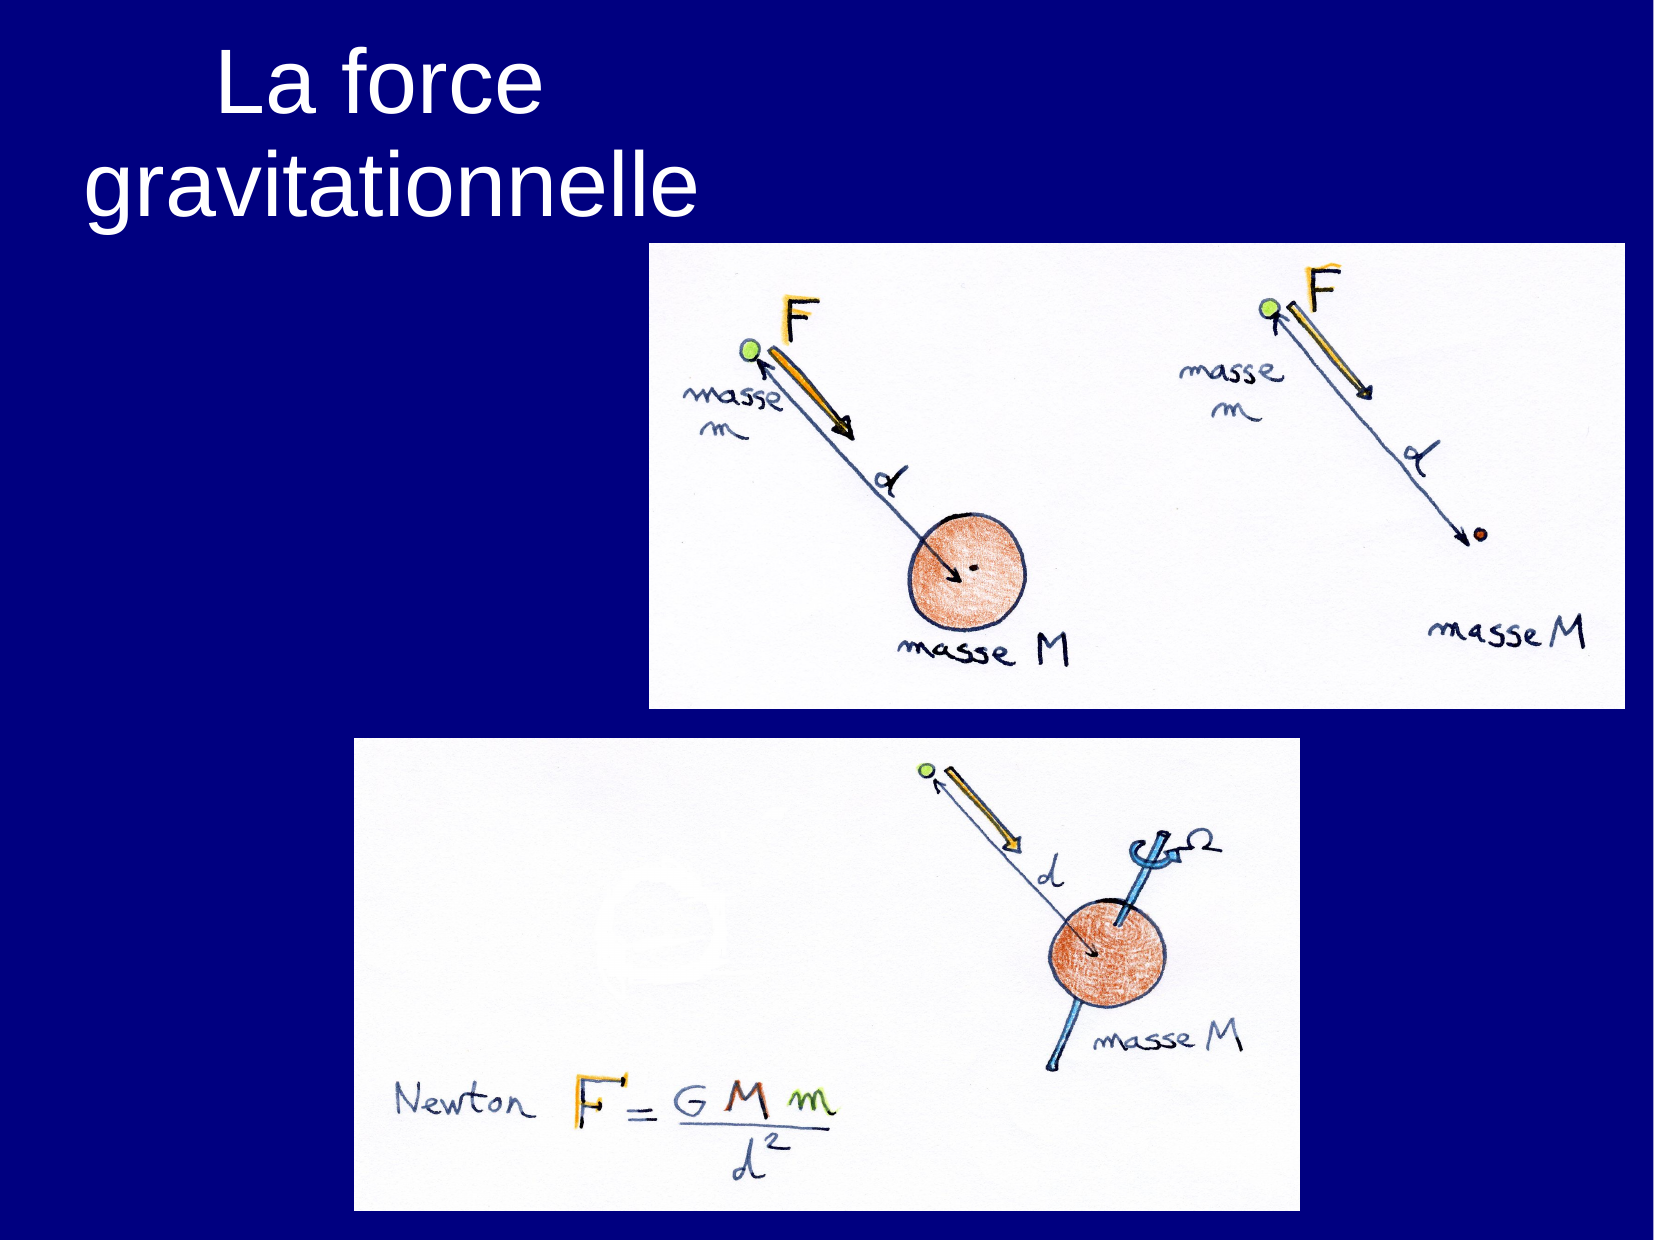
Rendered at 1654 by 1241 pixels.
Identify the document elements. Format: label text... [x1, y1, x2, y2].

picture [354, 738, 1300, 1211]
picture [649, 243, 1625, 709]
title La force gravitationnelle [17, 29, 768, 237]
